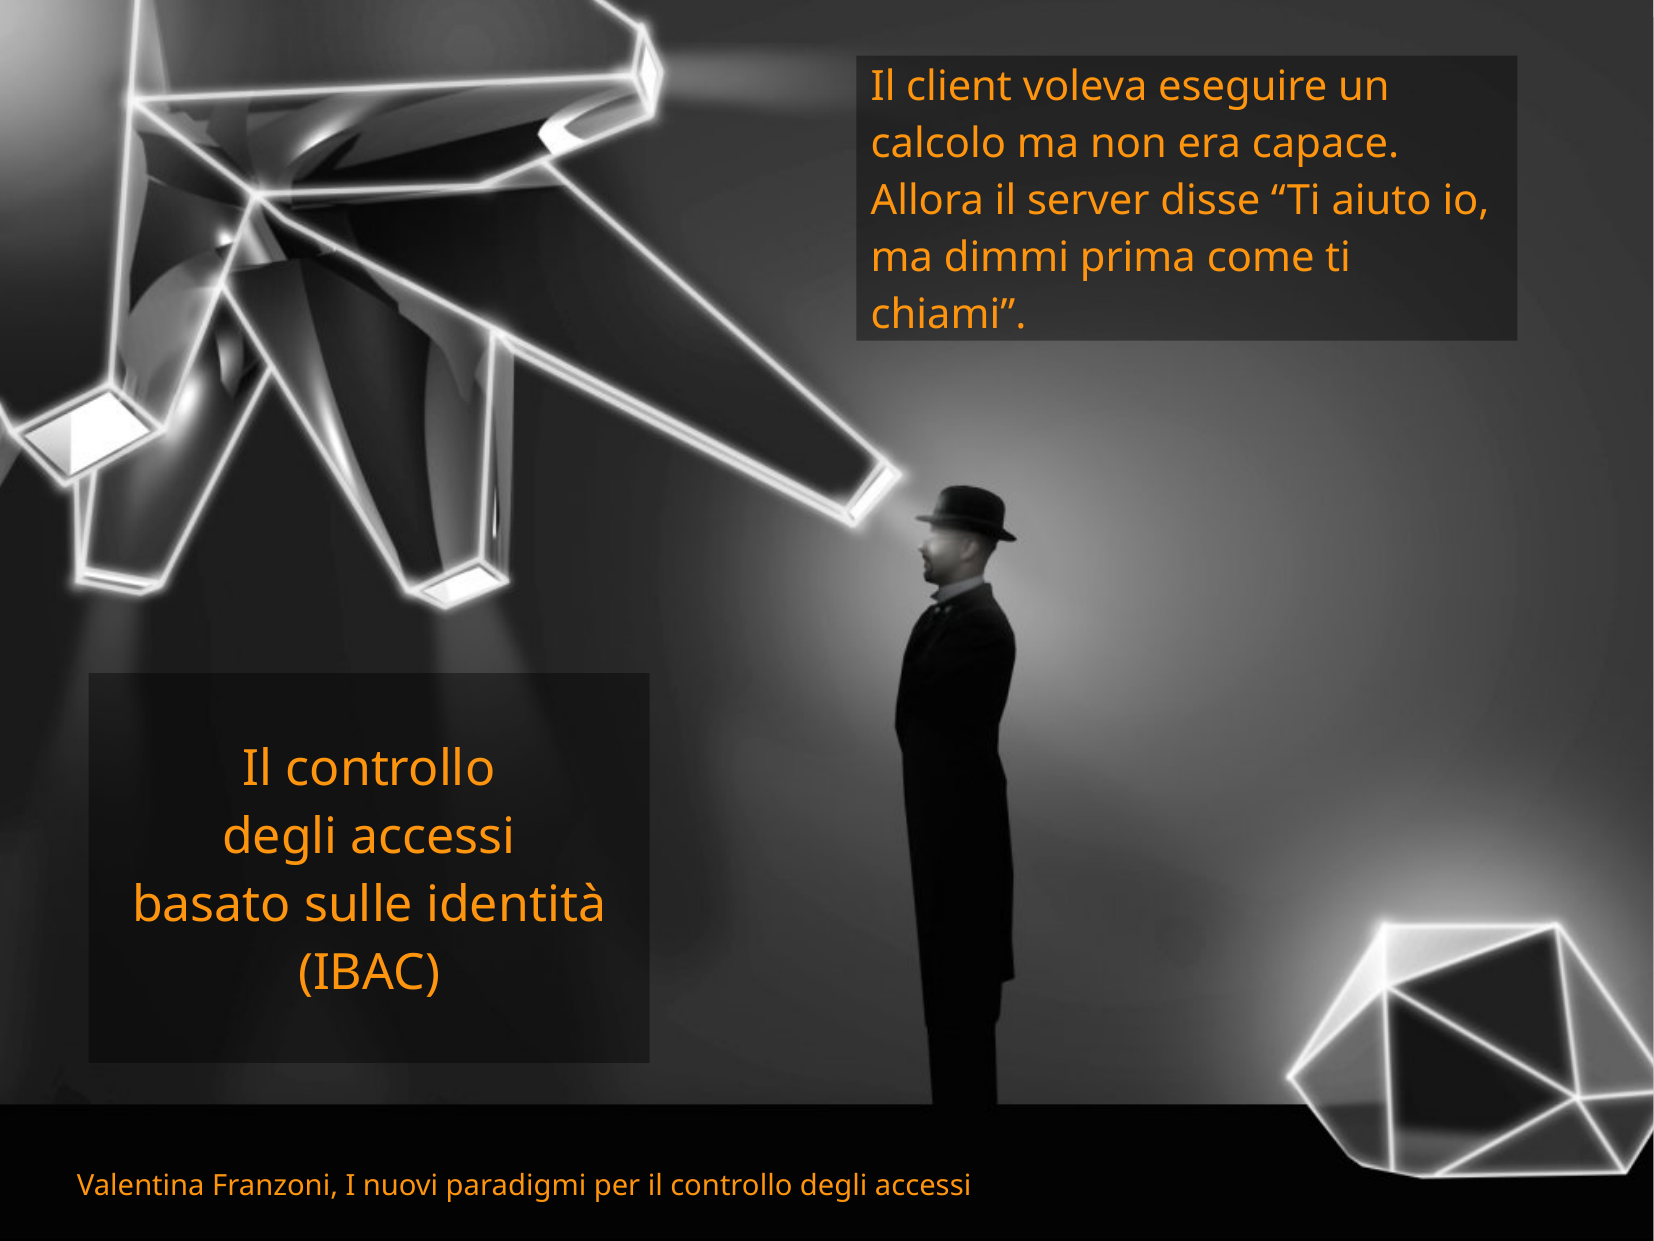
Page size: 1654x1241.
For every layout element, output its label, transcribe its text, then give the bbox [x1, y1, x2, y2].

title Valentina Franzoni, I nuovi paradigmi per il controllo degli accessi [76, 1139, 1465, 1229]
title Il controllo degli accessi basato sulle identità (IBAC) [88, 673, 650, 1063]
picture [0, 0, 1654, 1241]
title Il client voleva eseguire un calcolo ma non era capace. Allora il server disse “Ti aiuto io, ma dimmi prima come ti chiami”. [856, 71, 1518, 325]
